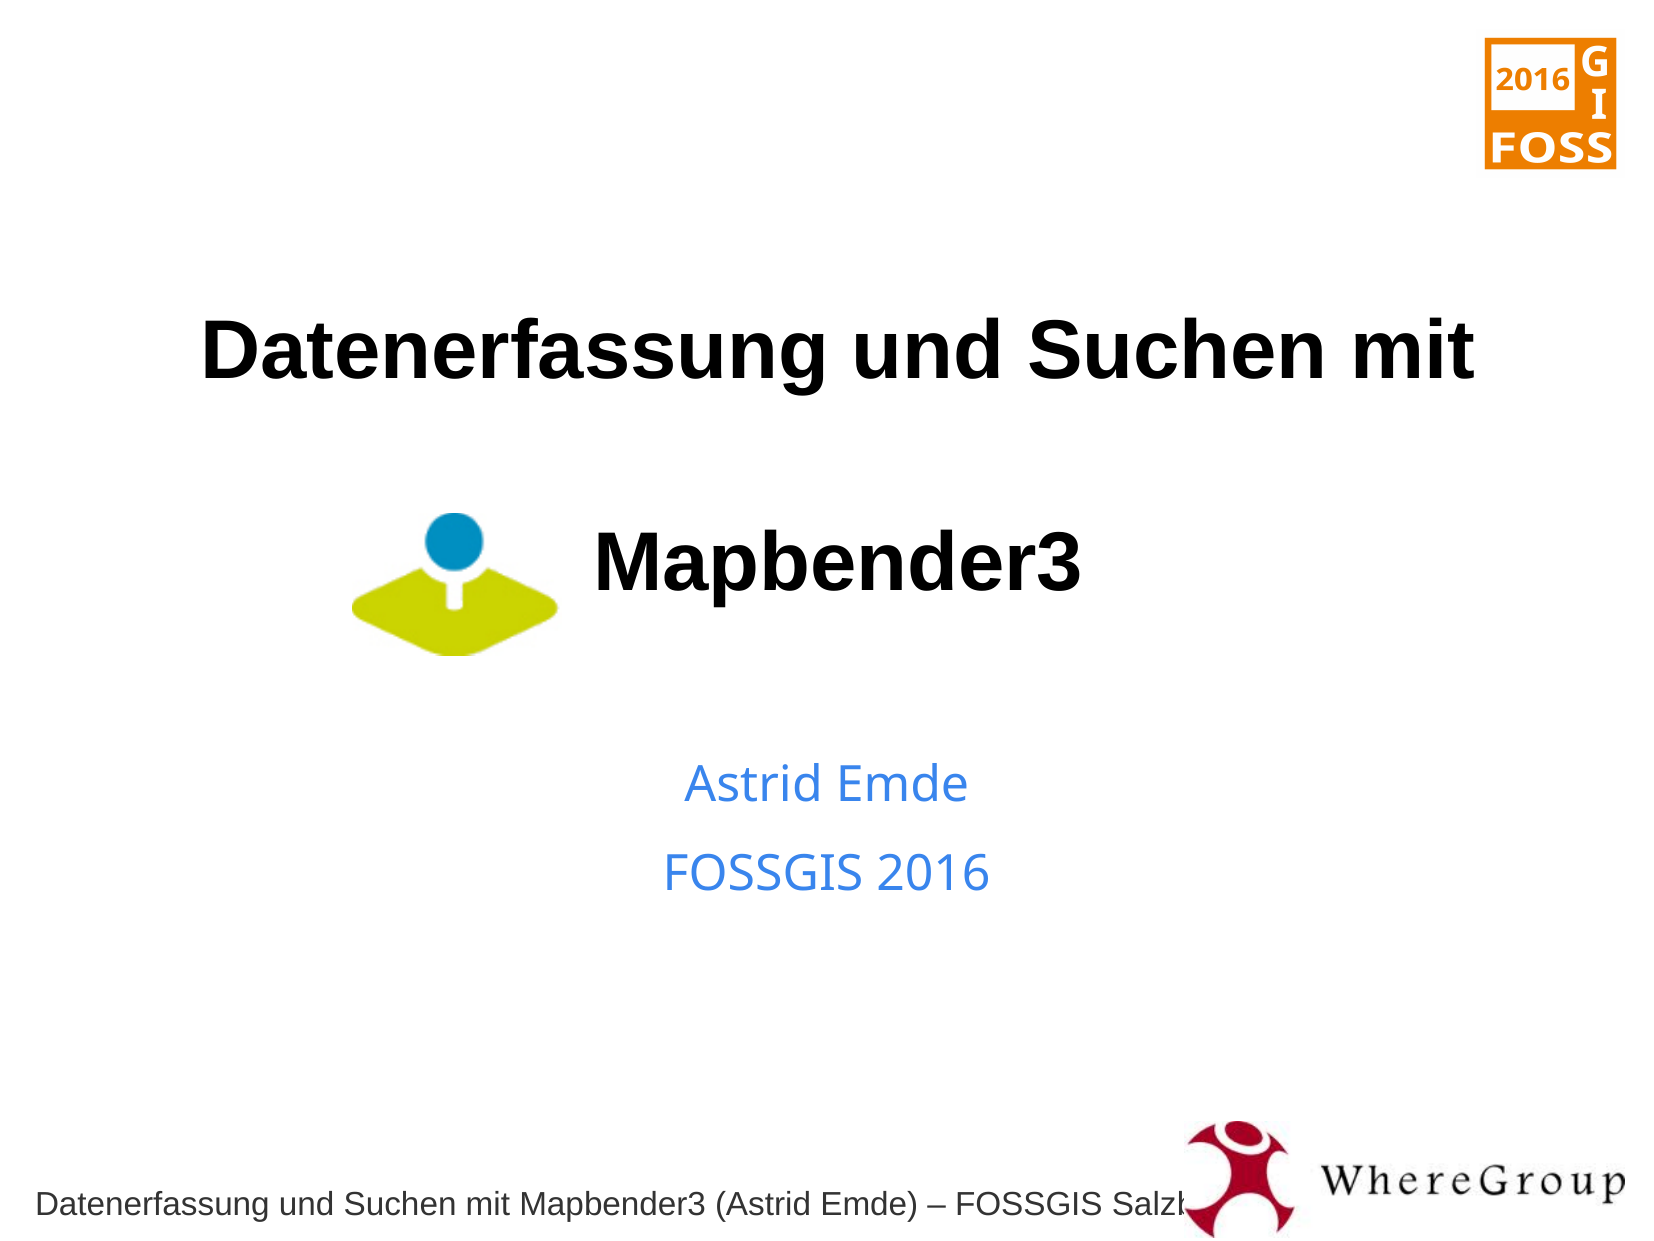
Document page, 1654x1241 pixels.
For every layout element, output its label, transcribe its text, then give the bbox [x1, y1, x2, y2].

picture [352, 513, 562, 656]
text_box Datenerfassung und Suchen mit Mapbender3 Astrid Emde FOSSGIS 2016 [118, 295, 1536, 913]
picture [1476, 29, 1625, 178]
picture [1184, 1121, 1625, 1238]
